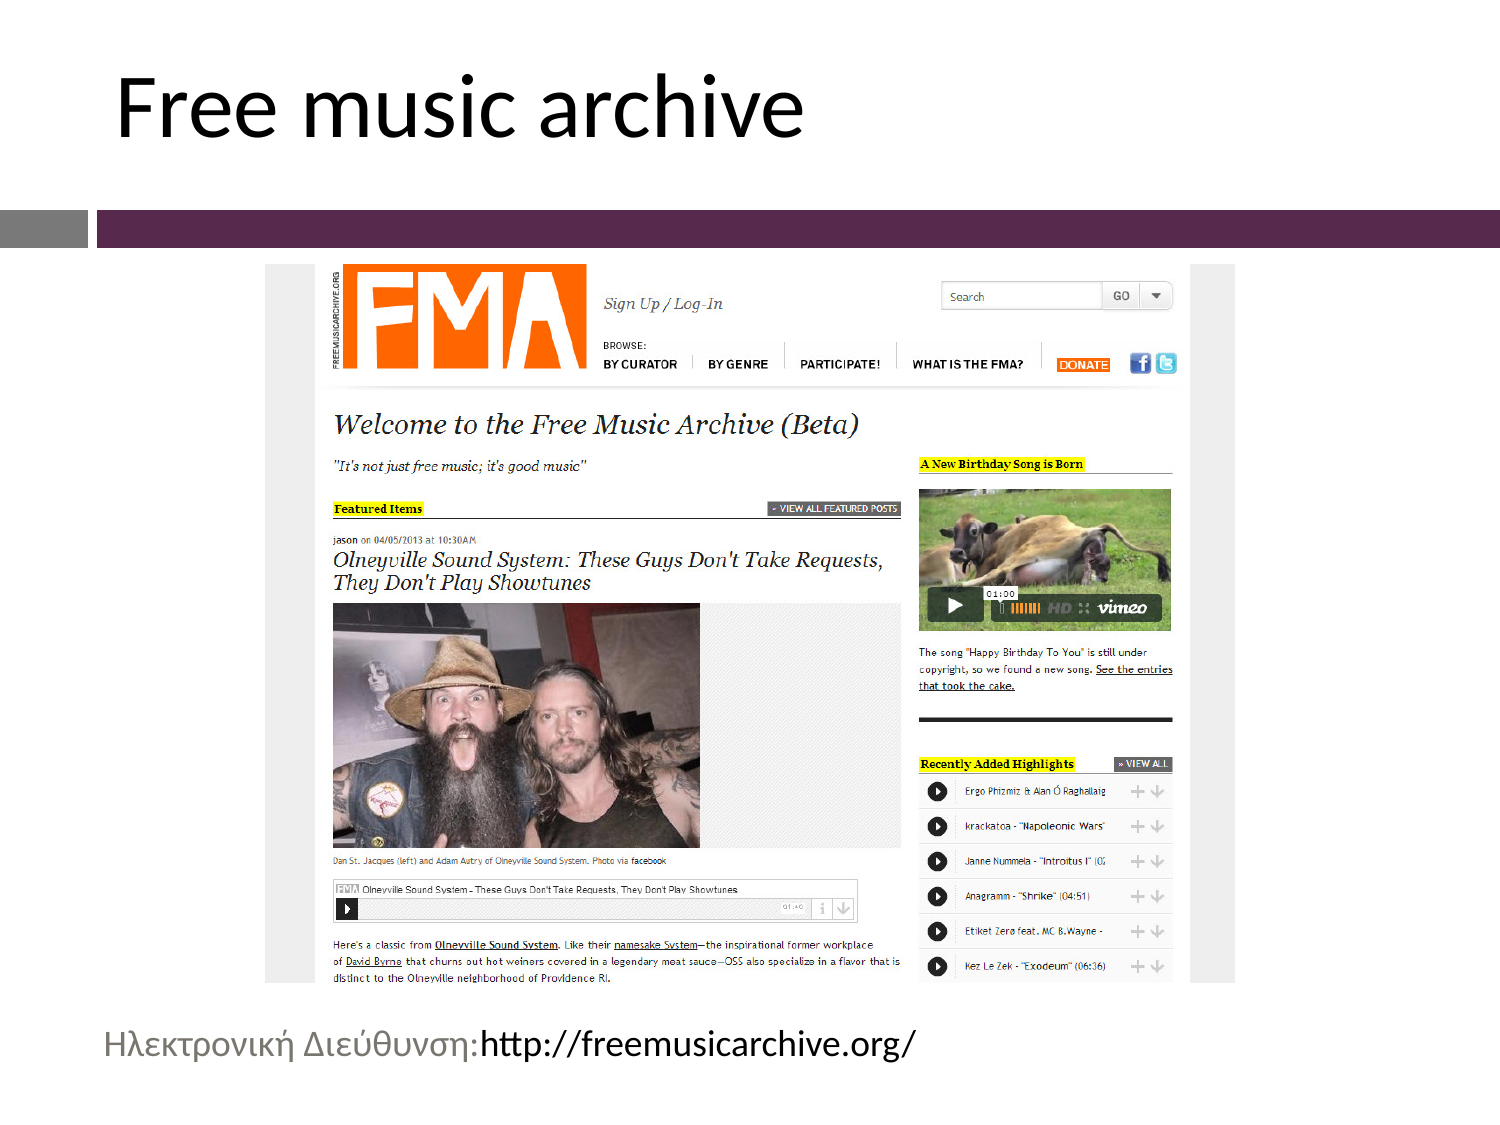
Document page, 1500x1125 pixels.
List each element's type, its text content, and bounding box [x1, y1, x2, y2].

text_box Ηλεκτρονική Διεύθυνση:http://freemusicarchive.org/ [88, 1011, 1423, 1071]
picture [265, 264, 1235, 983]
title Free music archive [100, 19, 1438, 182]
